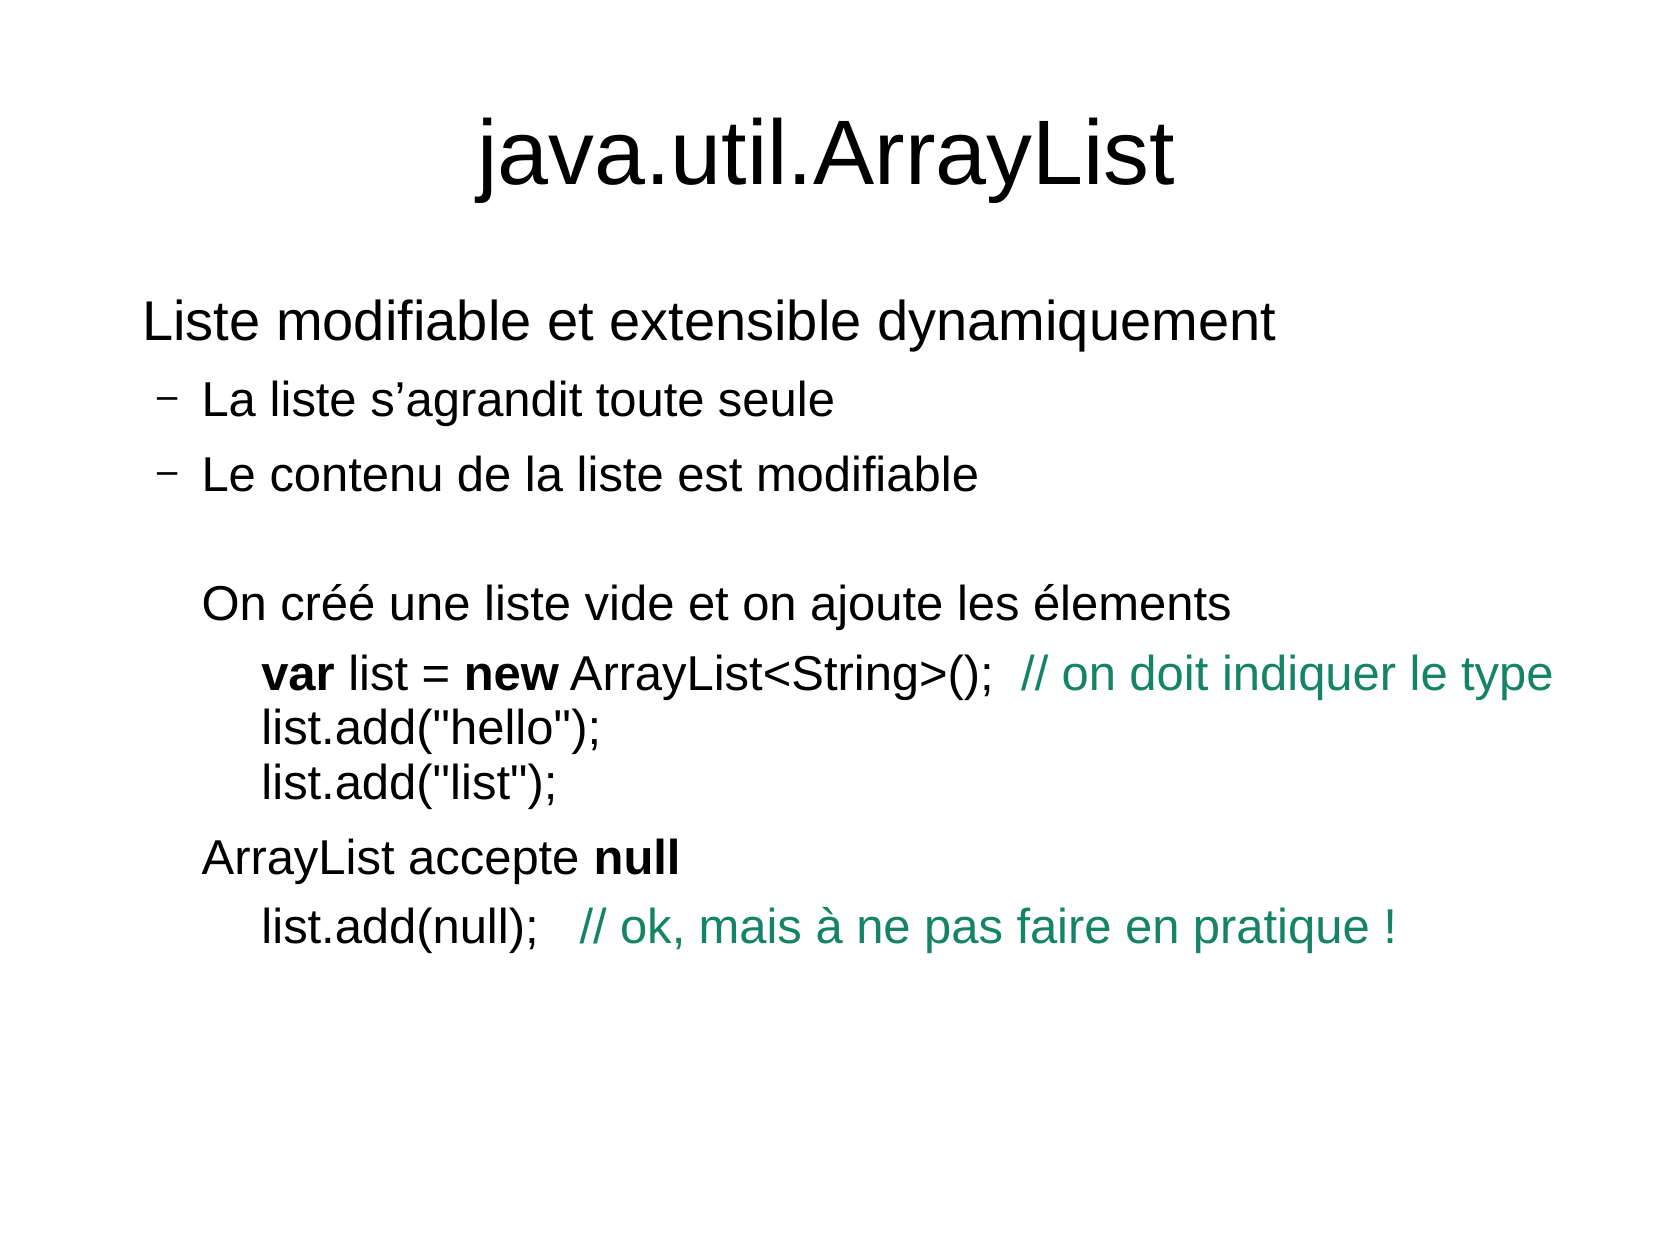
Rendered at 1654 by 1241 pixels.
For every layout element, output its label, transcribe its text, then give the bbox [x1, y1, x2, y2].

list Liste modifiable et extensible dynamiquement La liste s’agrandit toute seule Le contenu de la liste est modifiable On créé une liste vide et on ajoute les élements var list = new ArrayList<String>(); // on doit indiquer le type list.add("hello"); list.add("list"); ArrayList accepte null list.add(null); // ok, mais à ne pas faire en pratique ! [82, 290, 1571, 1010]
title java.util.ArrayList [82, 49, 1571, 257]
